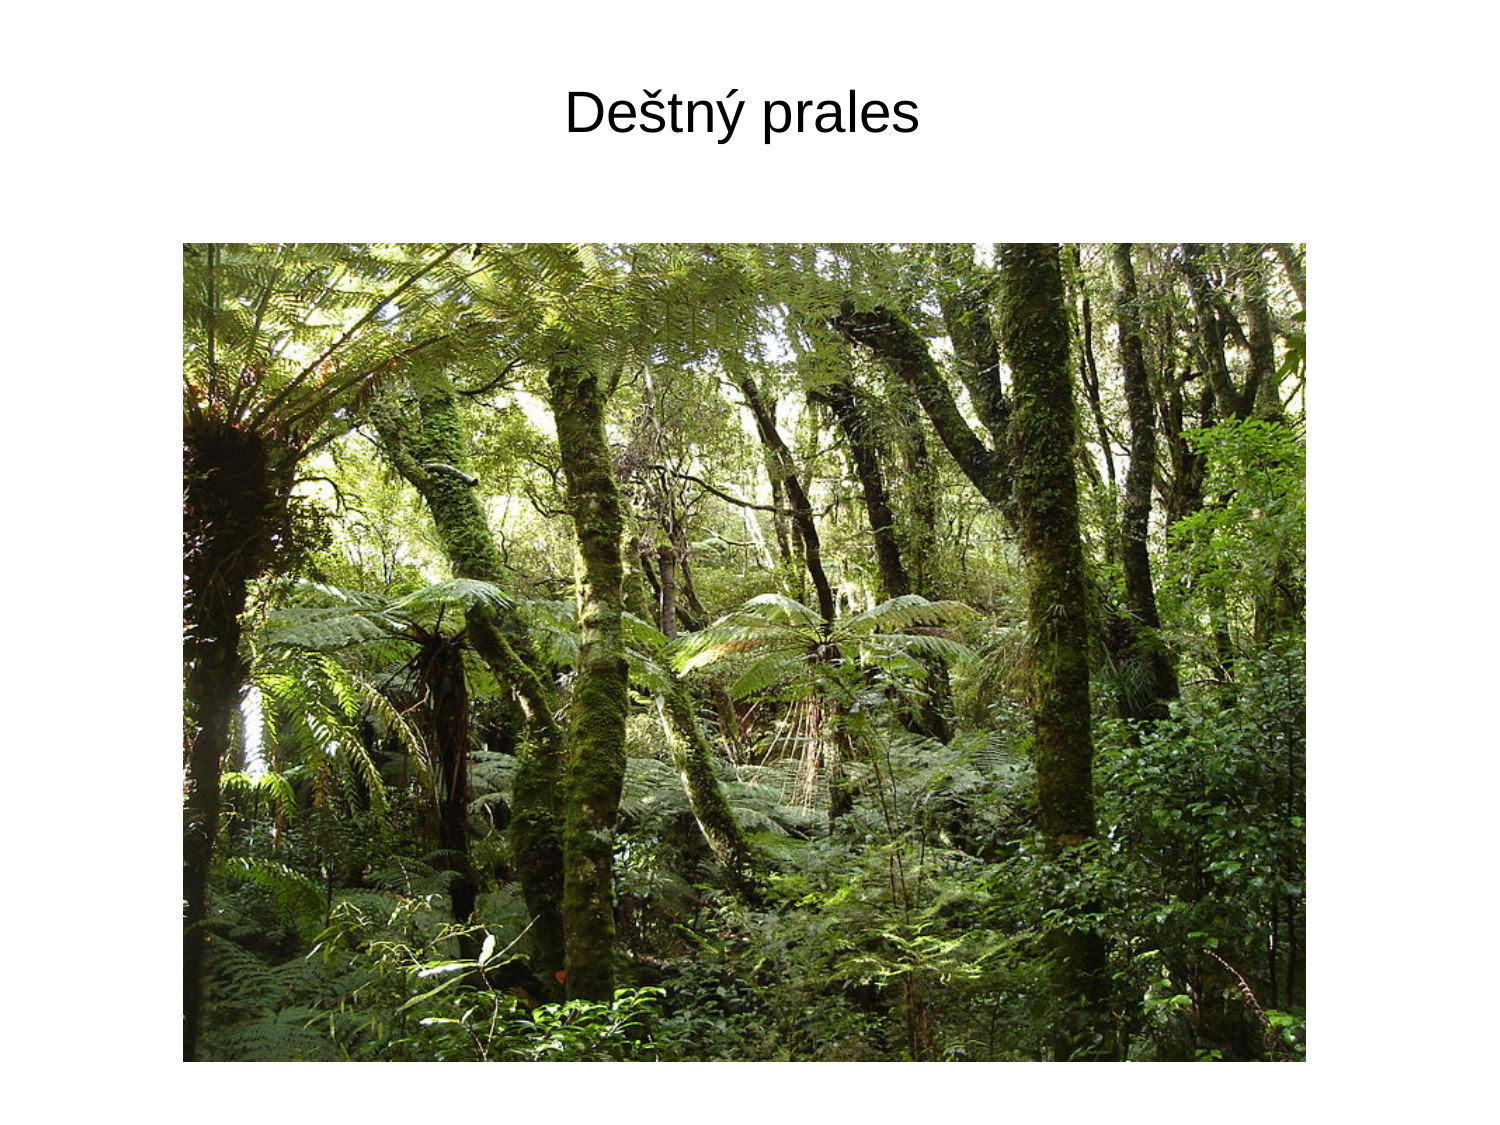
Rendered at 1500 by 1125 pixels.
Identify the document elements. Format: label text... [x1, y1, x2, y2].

text_box Deštný prales [549, 66, 937, 152]
picture [183, 243, 1306, 1062]
